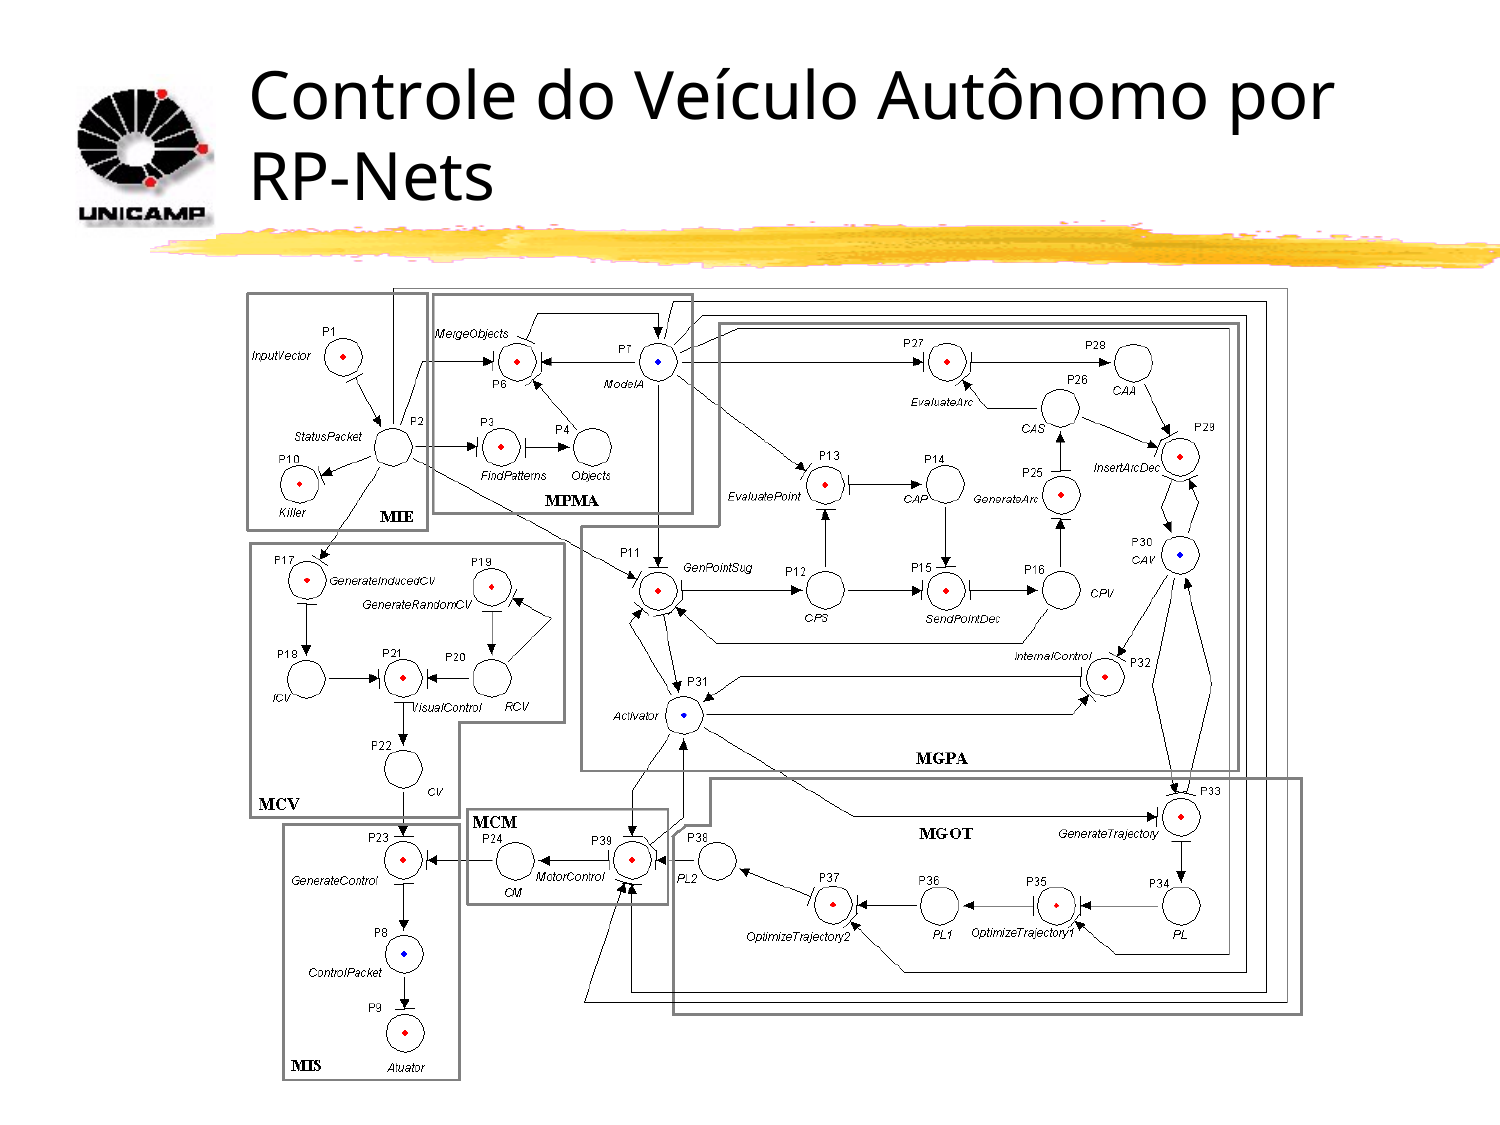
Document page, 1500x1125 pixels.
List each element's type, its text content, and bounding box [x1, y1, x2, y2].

title Controle do Veículo Autônomo por RP-Nets [233, 37, 1434, 225]
picture [75, 74, 1500, 1081]
